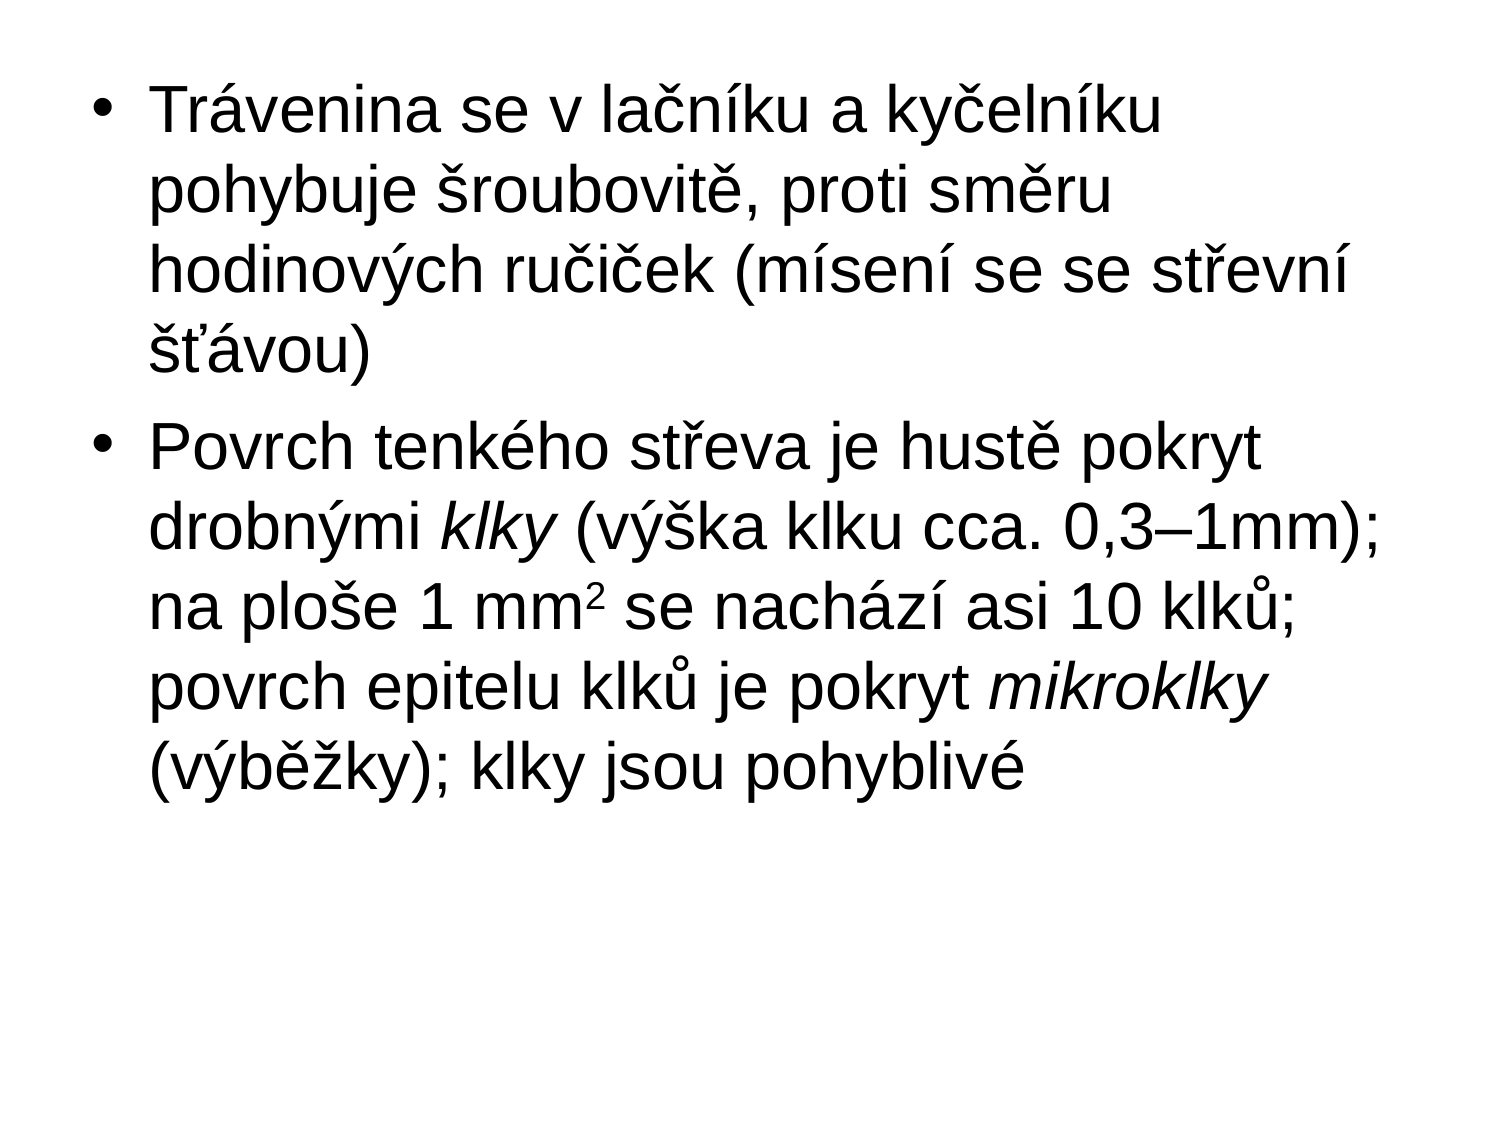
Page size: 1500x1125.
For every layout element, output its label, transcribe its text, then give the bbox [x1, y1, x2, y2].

list Trávenina se v lačníku a kyčelníku pohybuje šroubovitě, proti směru hodinových ručiček (mísení se se střevní šťávou) Povrch tenkého střeva je hustě pokryt drobnými klky (výška klku cca. 0,3–1mm); na ploše 1 mm2 se nachází asi 10 klků; povrch epitelu klků je pokryt mikroklky (výběžky); klky jsou pohyblivé [76, 58, 1427, 1010]
